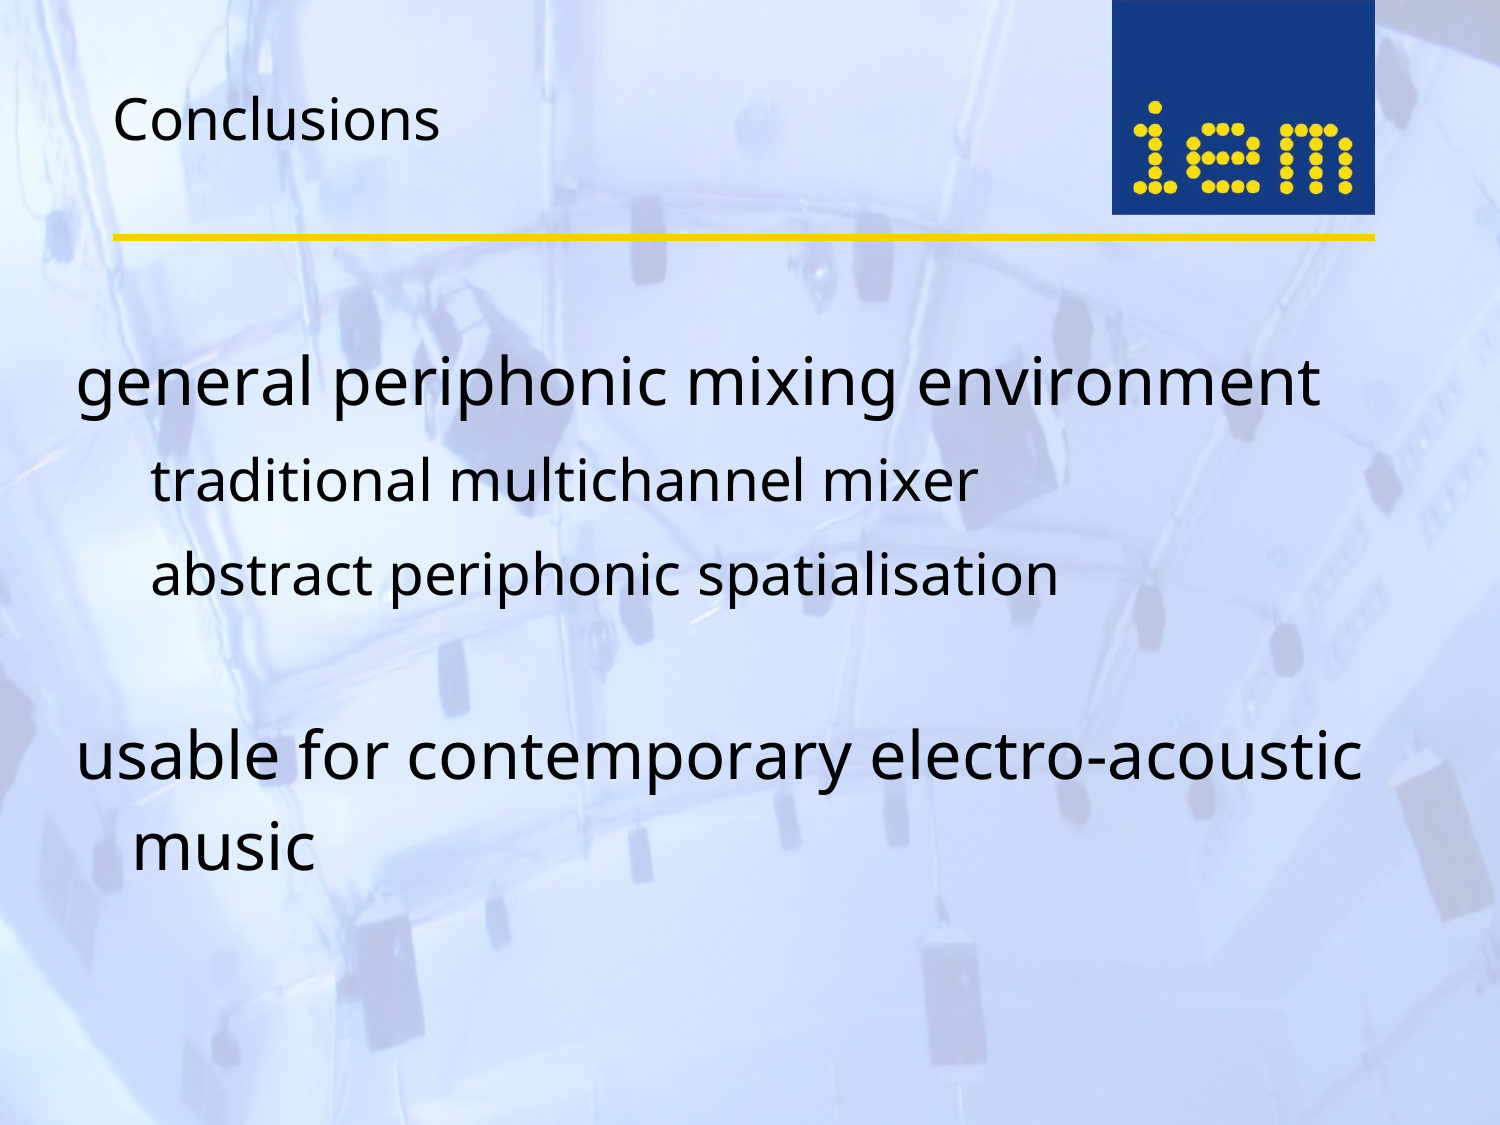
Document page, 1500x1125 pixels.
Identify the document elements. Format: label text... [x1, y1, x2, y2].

list general periphonic mixing environment traditional multichannel mixer abstract periphonic spatialisation usable for contemporary electro-acoustic music [75, 334, 1425, 898]
title Conclusions [112, 31, 1375, 204]
picture [0, 0, 1500, 1125]
